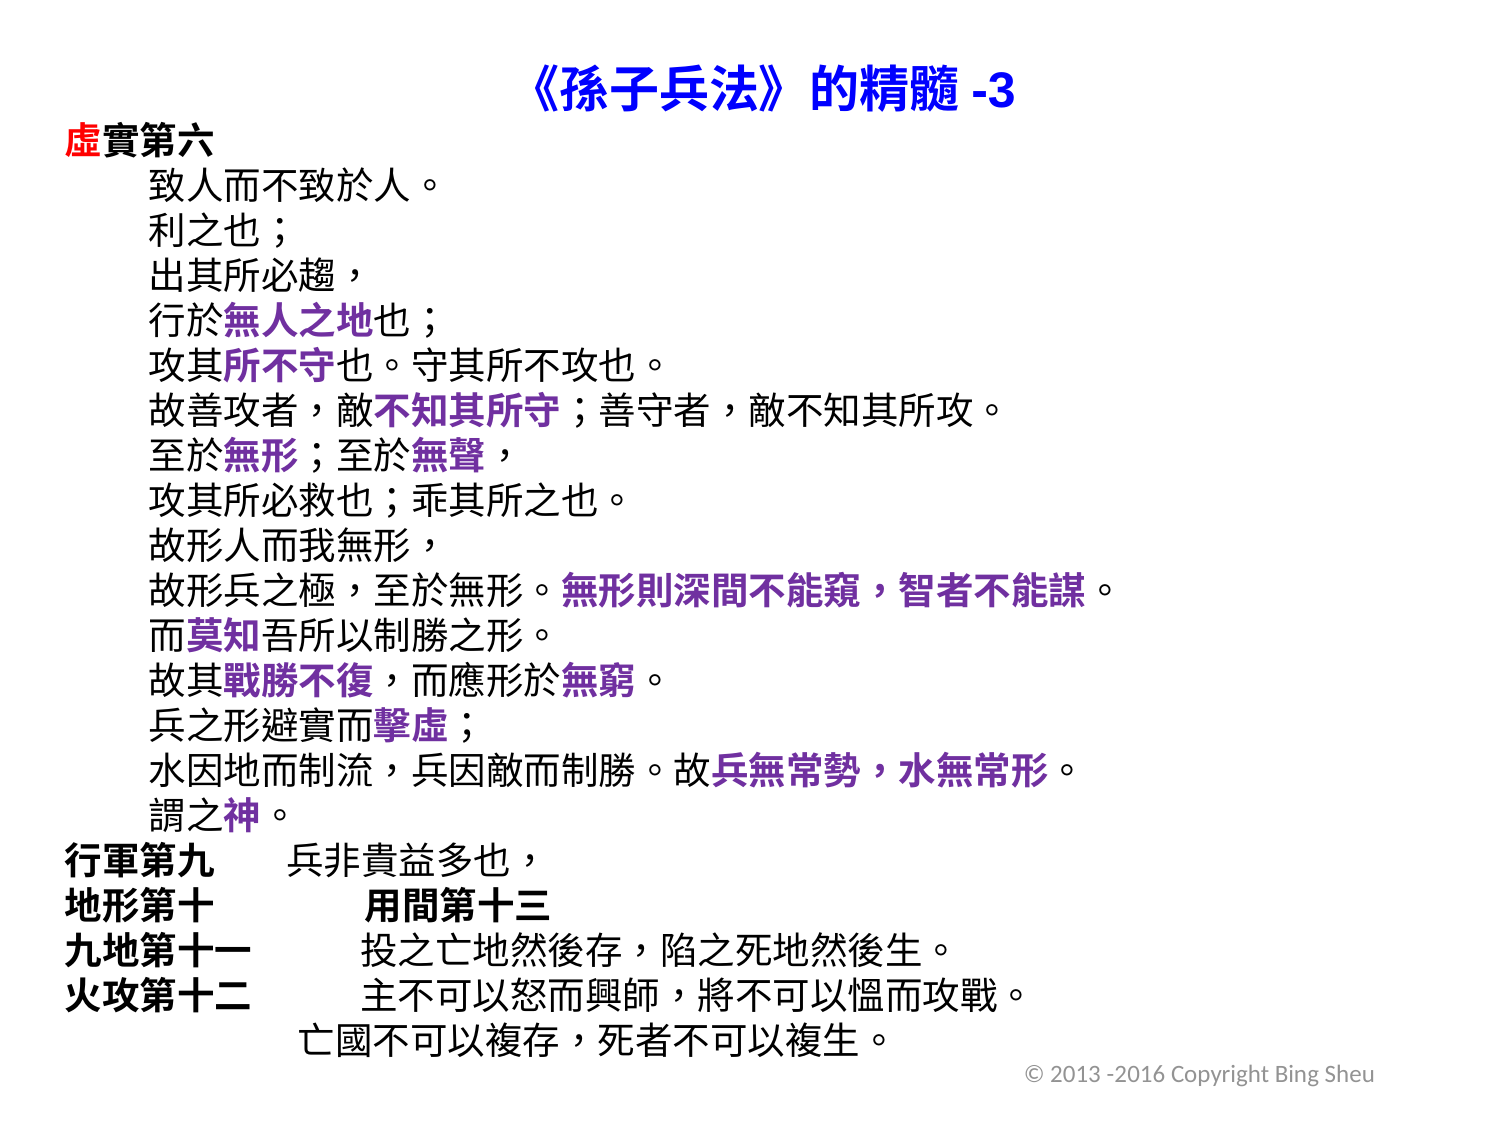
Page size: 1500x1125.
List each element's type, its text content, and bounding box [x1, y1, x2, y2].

footer © 2013 -2016 Copyright Bing Sheu [962, 1042, 1438, 1103]
text_box 《孫子兵法》的精髓-3 虛實第六 致人而不致於人。 利之也； 出其所必趨， 行於無人之地也； 攻其所不守也。守其所不攻也。 故善攻者，敵不知其所守；善守者，敵不知其所攻。 至於無形；至於無聲， 攻其所必救也；乖其所之也。 故形人而我無形， 故形兵之極，至於無形。無形則深間不能窺，智者不能謀。 而莫知吾所以制勝之形。 故其戰勝不復，而應形於無窮。 兵之形避實而擊虛； 水因地而制流，兵因敵而制勝。故兵無常勢，水無常形。 謂之神。 行軍第九 兵非貴益多也， 地形第十 用間第十三 九地第十一 投之亡地然後存，陷之死地然後生。 火攻第十二 主不可以怒而興師，將不可以慍而攻戰。 亡國不可以複存，死者不可以複生。 [49, 49, 1475, 1070]
